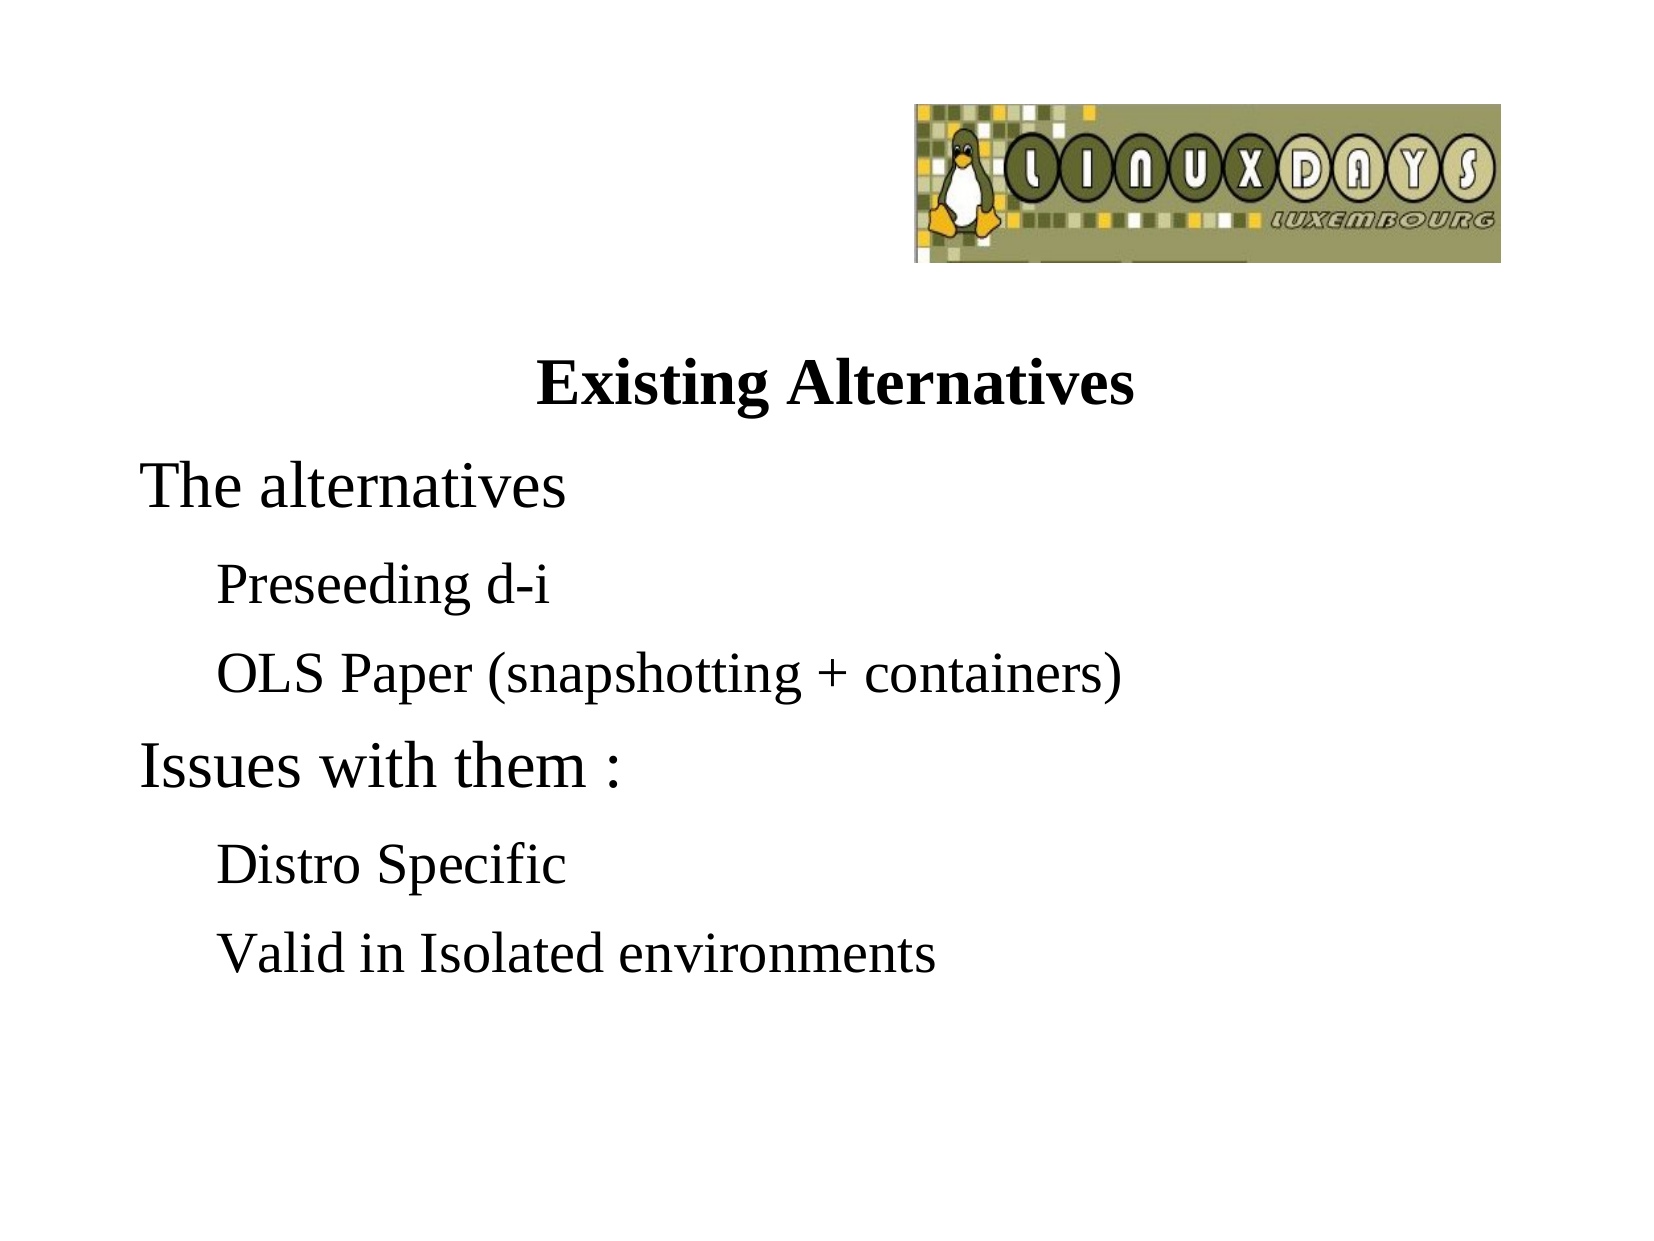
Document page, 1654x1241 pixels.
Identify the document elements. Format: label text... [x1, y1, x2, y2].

list Existing Alternatives The alternatives Preseeding d-i OLS Paper (snapshotting + containers) Issues with them : Distro Specific Valid in Isolated environments [121, 344, 1534, 1127]
picture [914, 104, 1501, 263]
